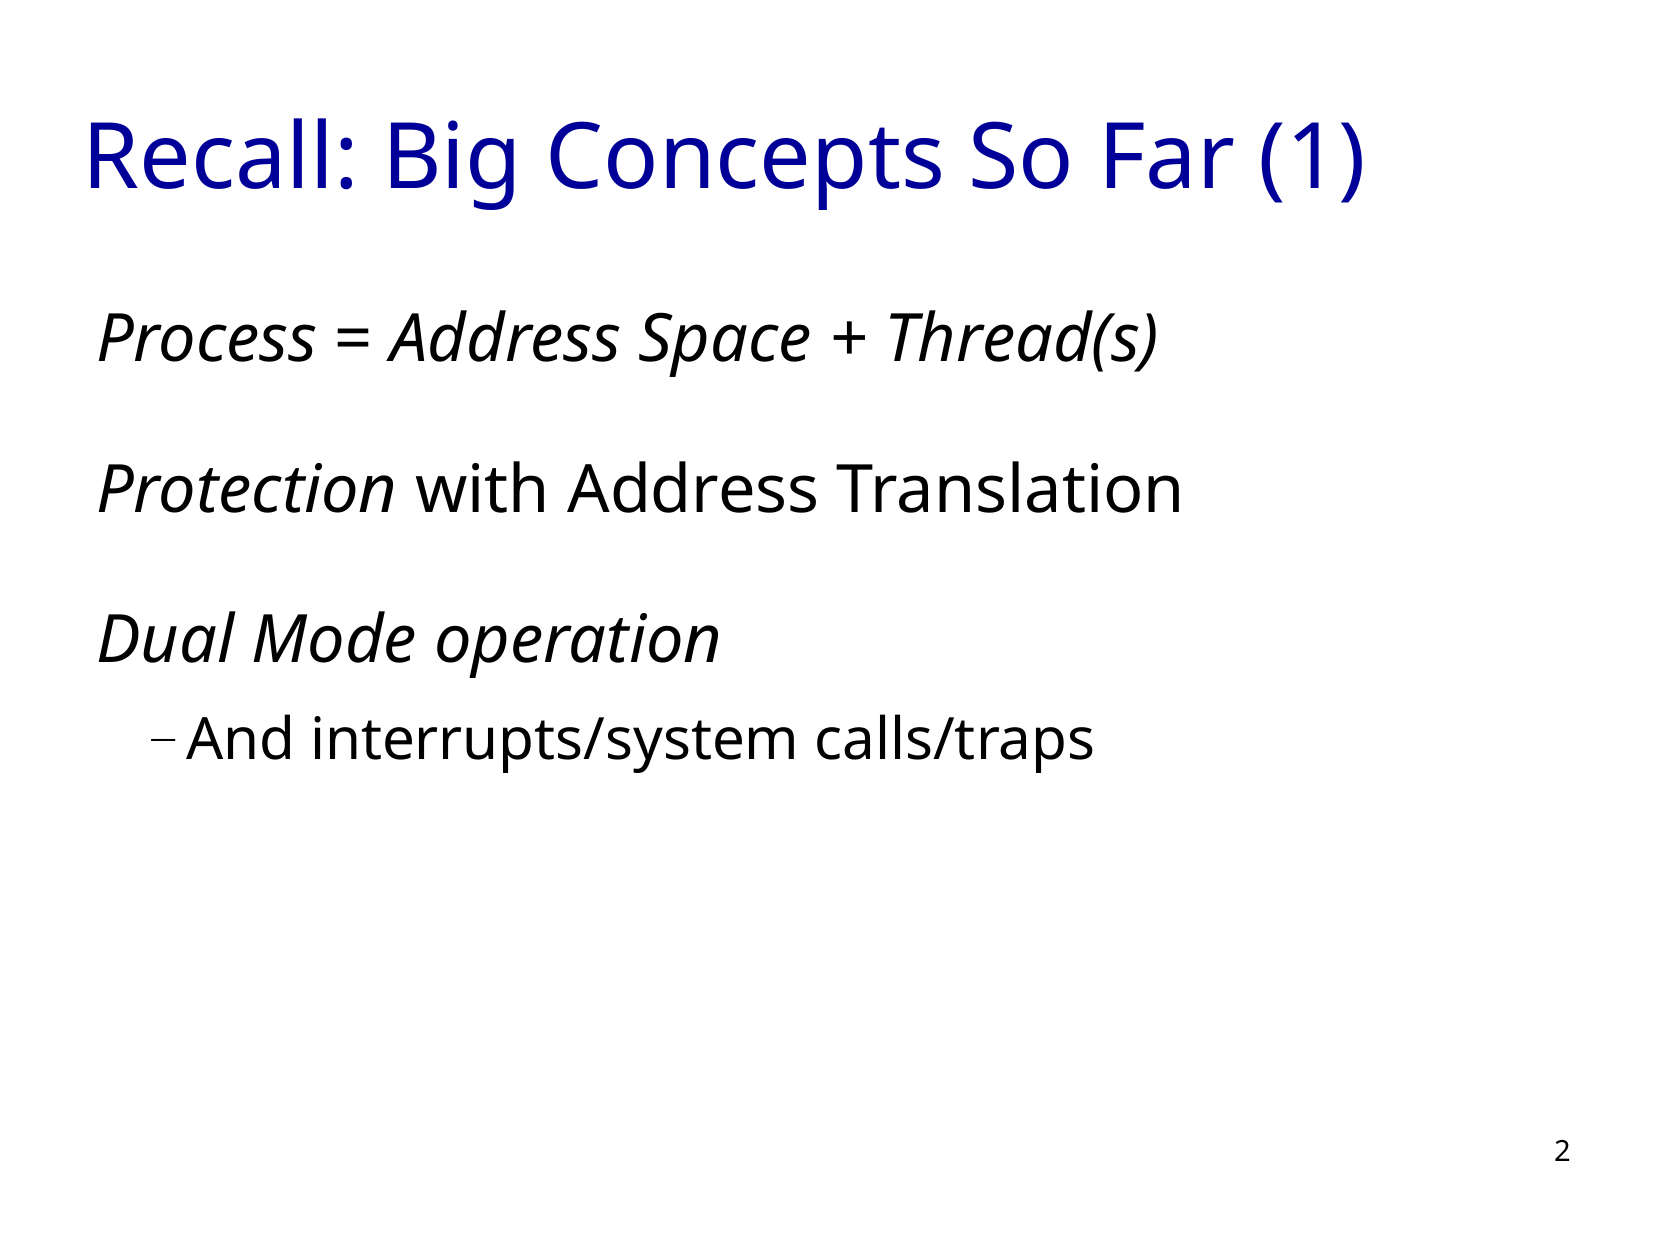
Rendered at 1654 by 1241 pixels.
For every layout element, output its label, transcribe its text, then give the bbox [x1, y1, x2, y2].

title Recall: Big Concepts So Far (1) [82, 49, 1571, 257]
list Process = Address Space + Thread(s) Protection with Address Translation Dual Mode operation And interrupts/system calls/traps [60, 290, 1571, 1096]
